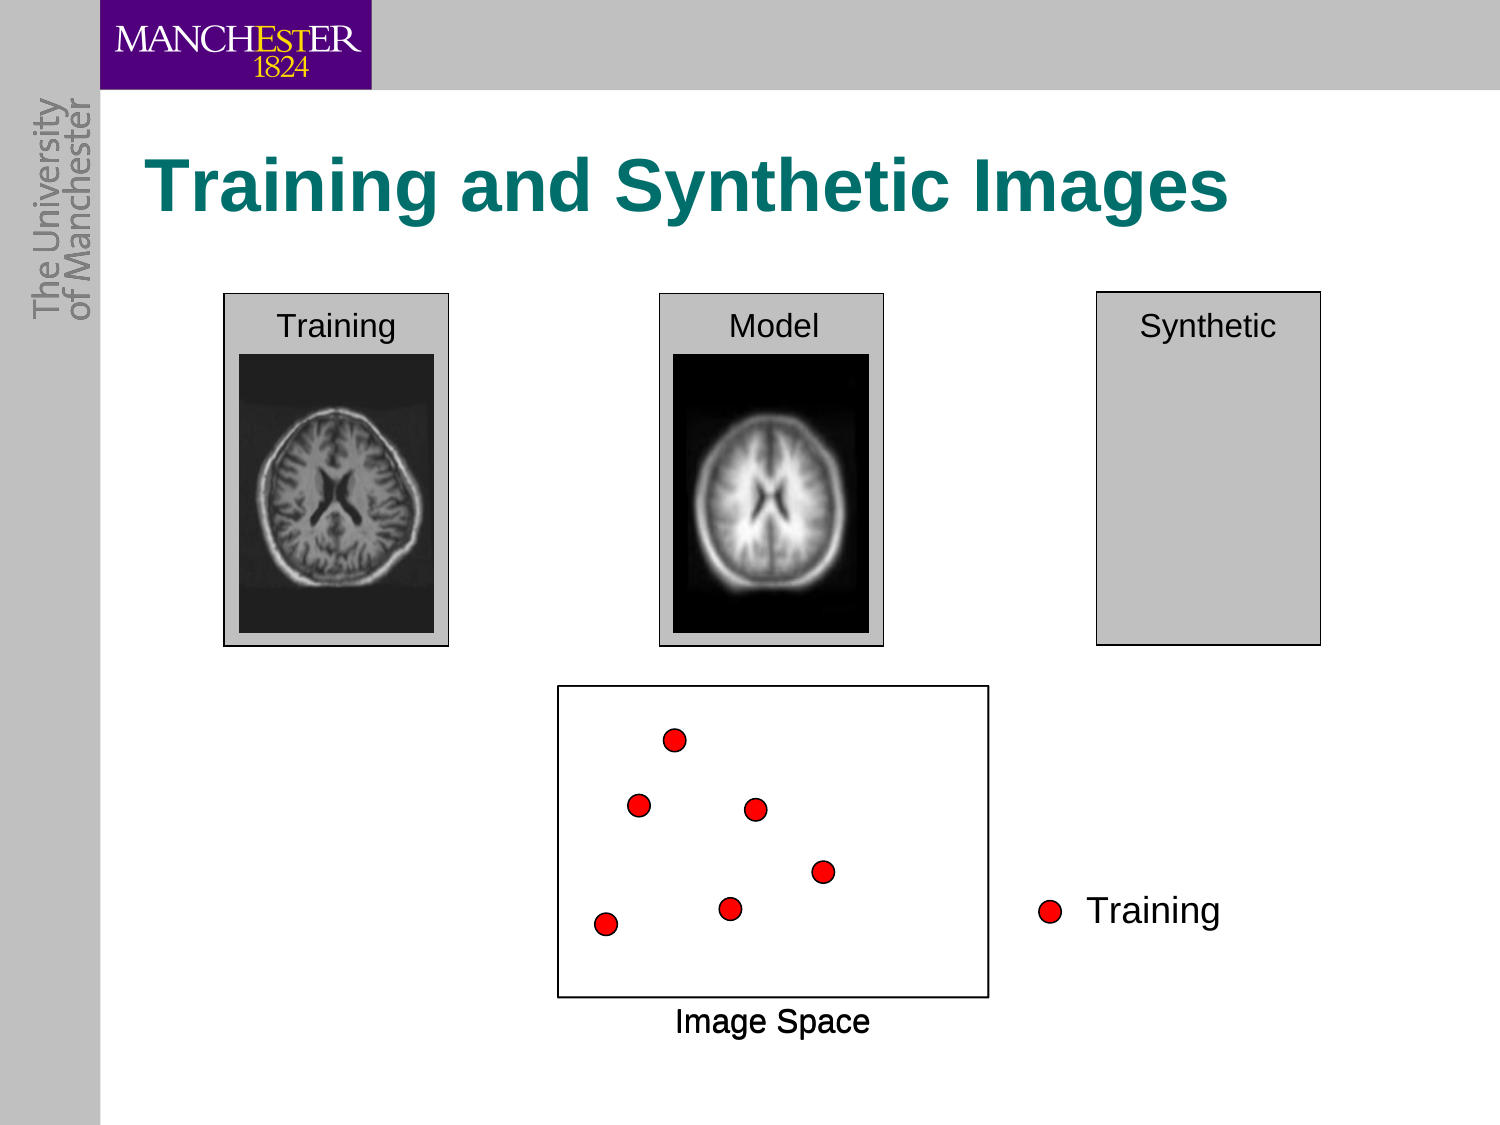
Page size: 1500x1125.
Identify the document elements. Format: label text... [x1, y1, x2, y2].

picture [239, 354, 434, 633]
text_box [627, 794, 651, 817]
text_box [659, 293, 884, 647]
text_box [663, 729, 686, 752]
text_box Synthetic [1124, 299, 1292, 353]
text_box Model [714, 299, 835, 353]
picture [673, 354, 869, 633]
text_box [1096, 291, 1321, 645]
text_box Training [1071, 884, 1237, 939]
text_box [594, 913, 618, 936]
text_box [812, 861, 835, 884]
picture [0, 0, 372, 320]
text_box [744, 798, 767, 821]
text_box Image Space [660, 995, 887, 1048]
text_box [1038, 900, 1062, 923]
text_box [719, 897, 742, 921]
title Training and Synthetic Images [129, 120, 1406, 251]
text_box Training [261, 299, 412, 353]
text_box [224, 293, 449, 647]
